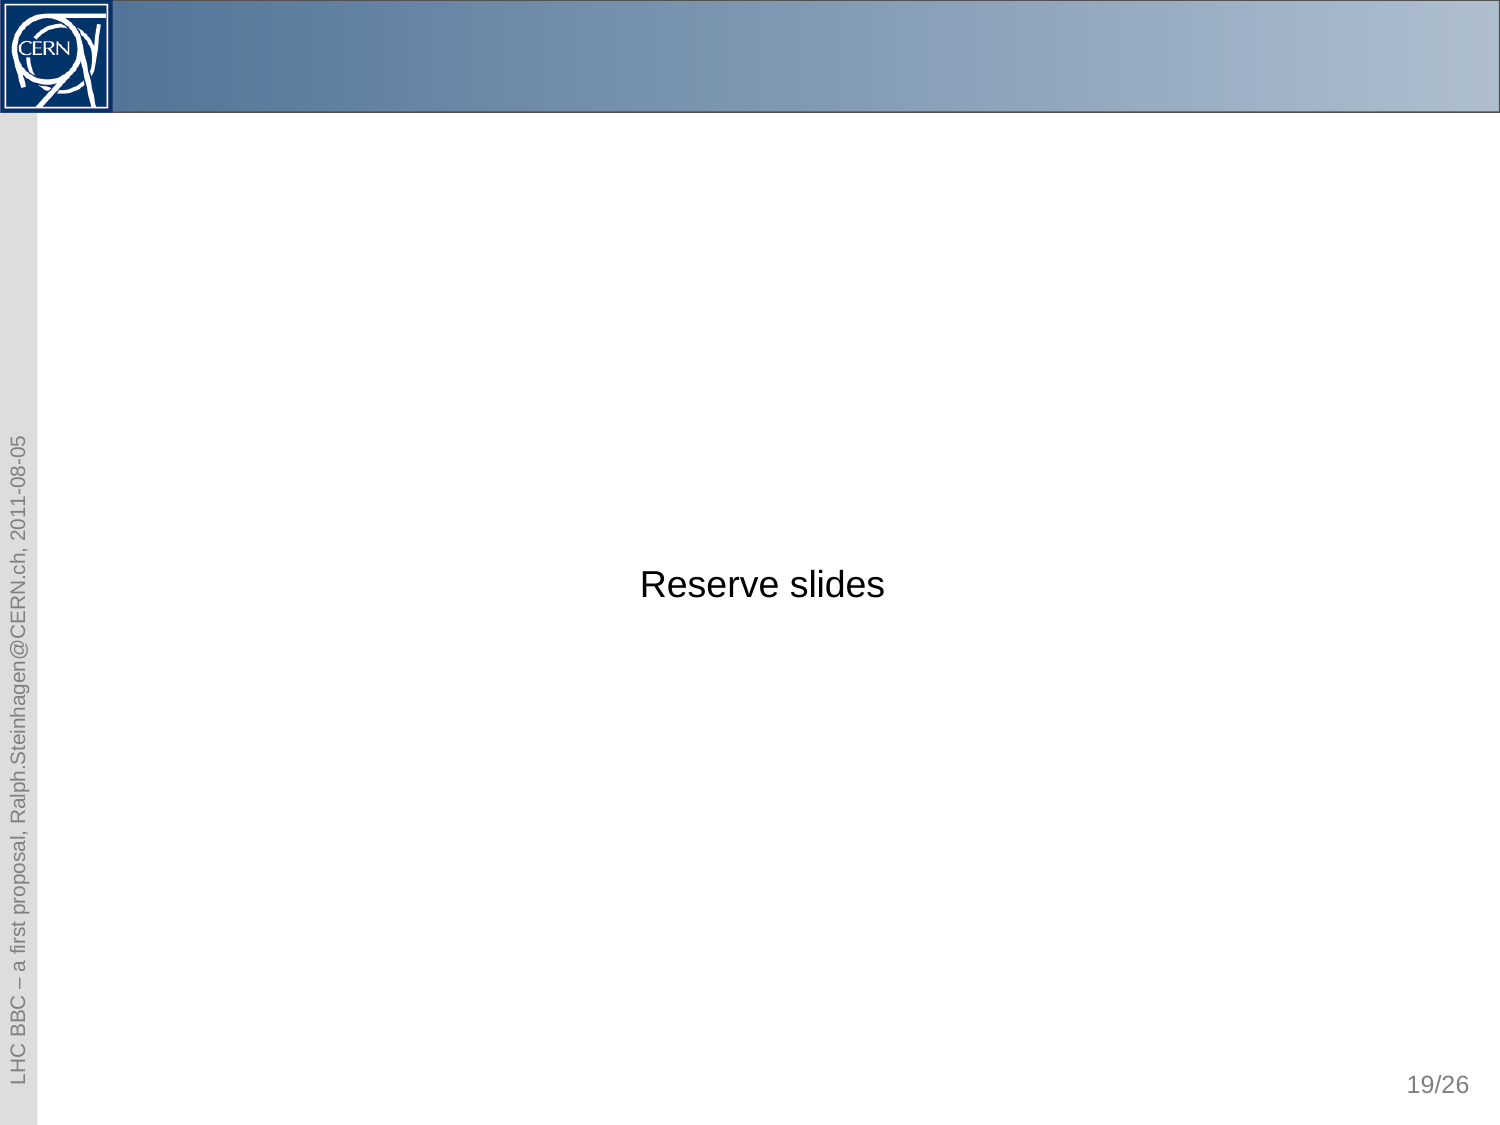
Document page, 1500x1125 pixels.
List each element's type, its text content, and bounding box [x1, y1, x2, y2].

picture [0, 0, 113, 113]
subtitle Reserve slides [87, 137, 1438, 1030]
